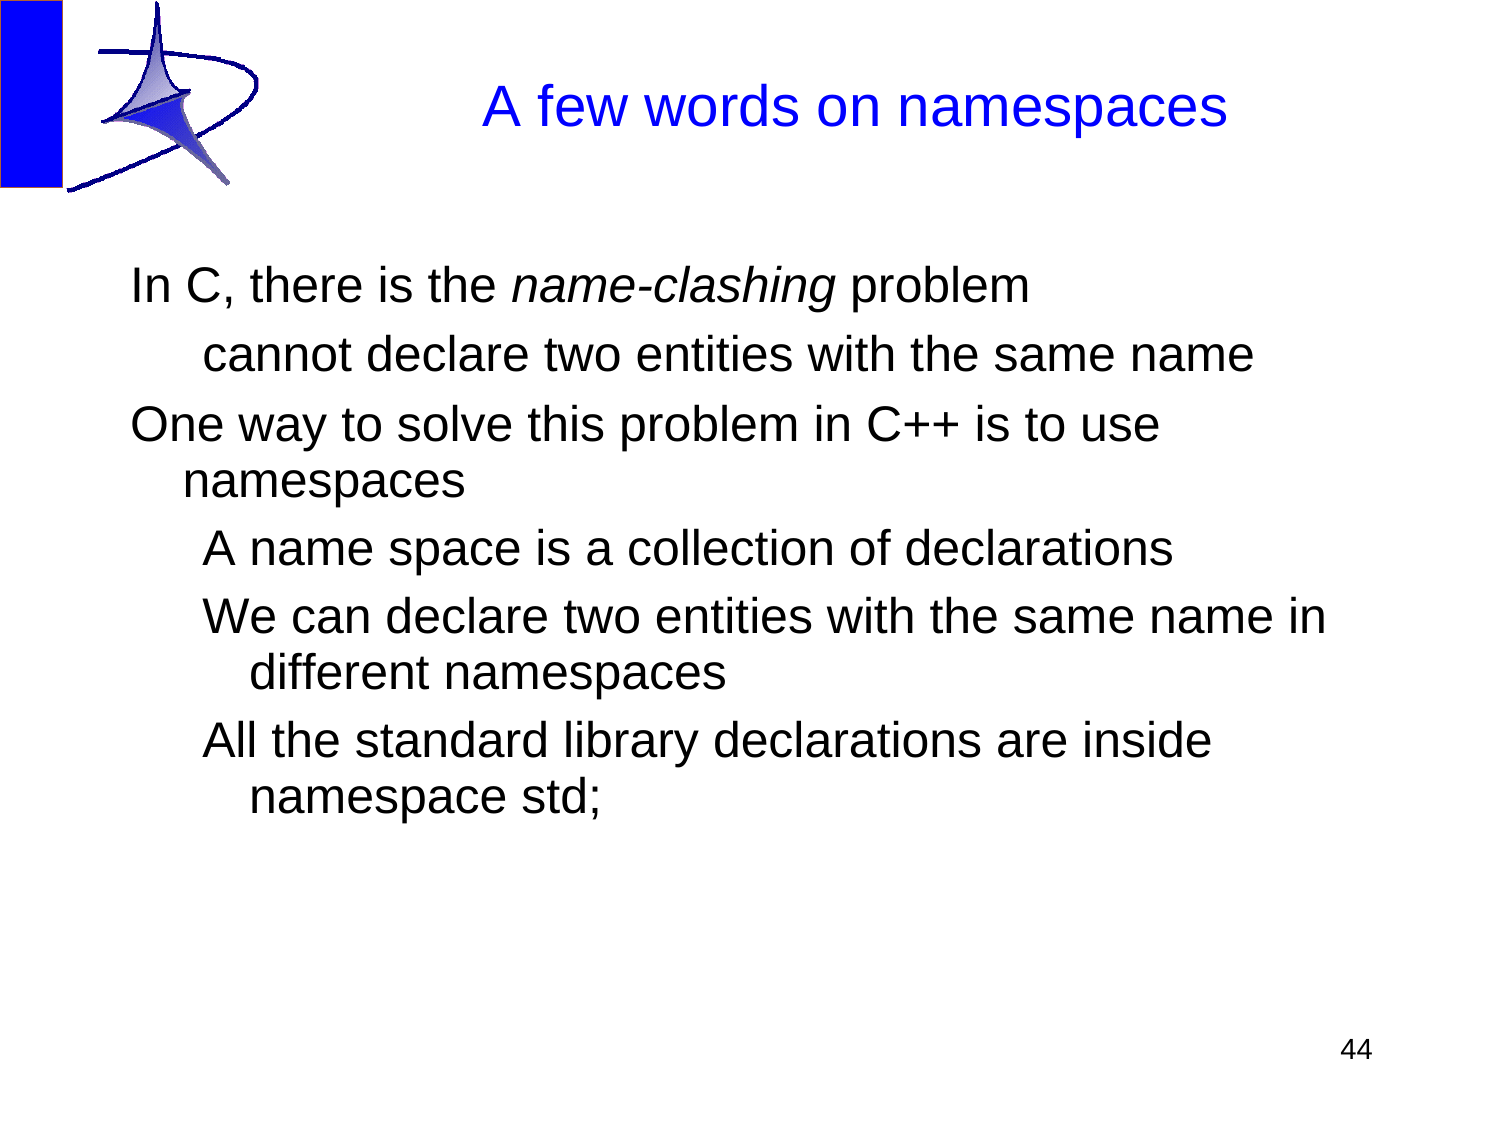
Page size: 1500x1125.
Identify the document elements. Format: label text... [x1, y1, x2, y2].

picture [62, 0, 263, 197]
list In C, there is the name-clashing problem cannot declare two entities with the same name One way to solve this problem in C++ is to use namespaces A name space is a collection of declarations We can declare two entities with the same name in different namespaces All the standard library declarations are inside namespace std; [112, 249, 1450, 1001]
title A few words on namespaces [262, 24, 1450, 188]
